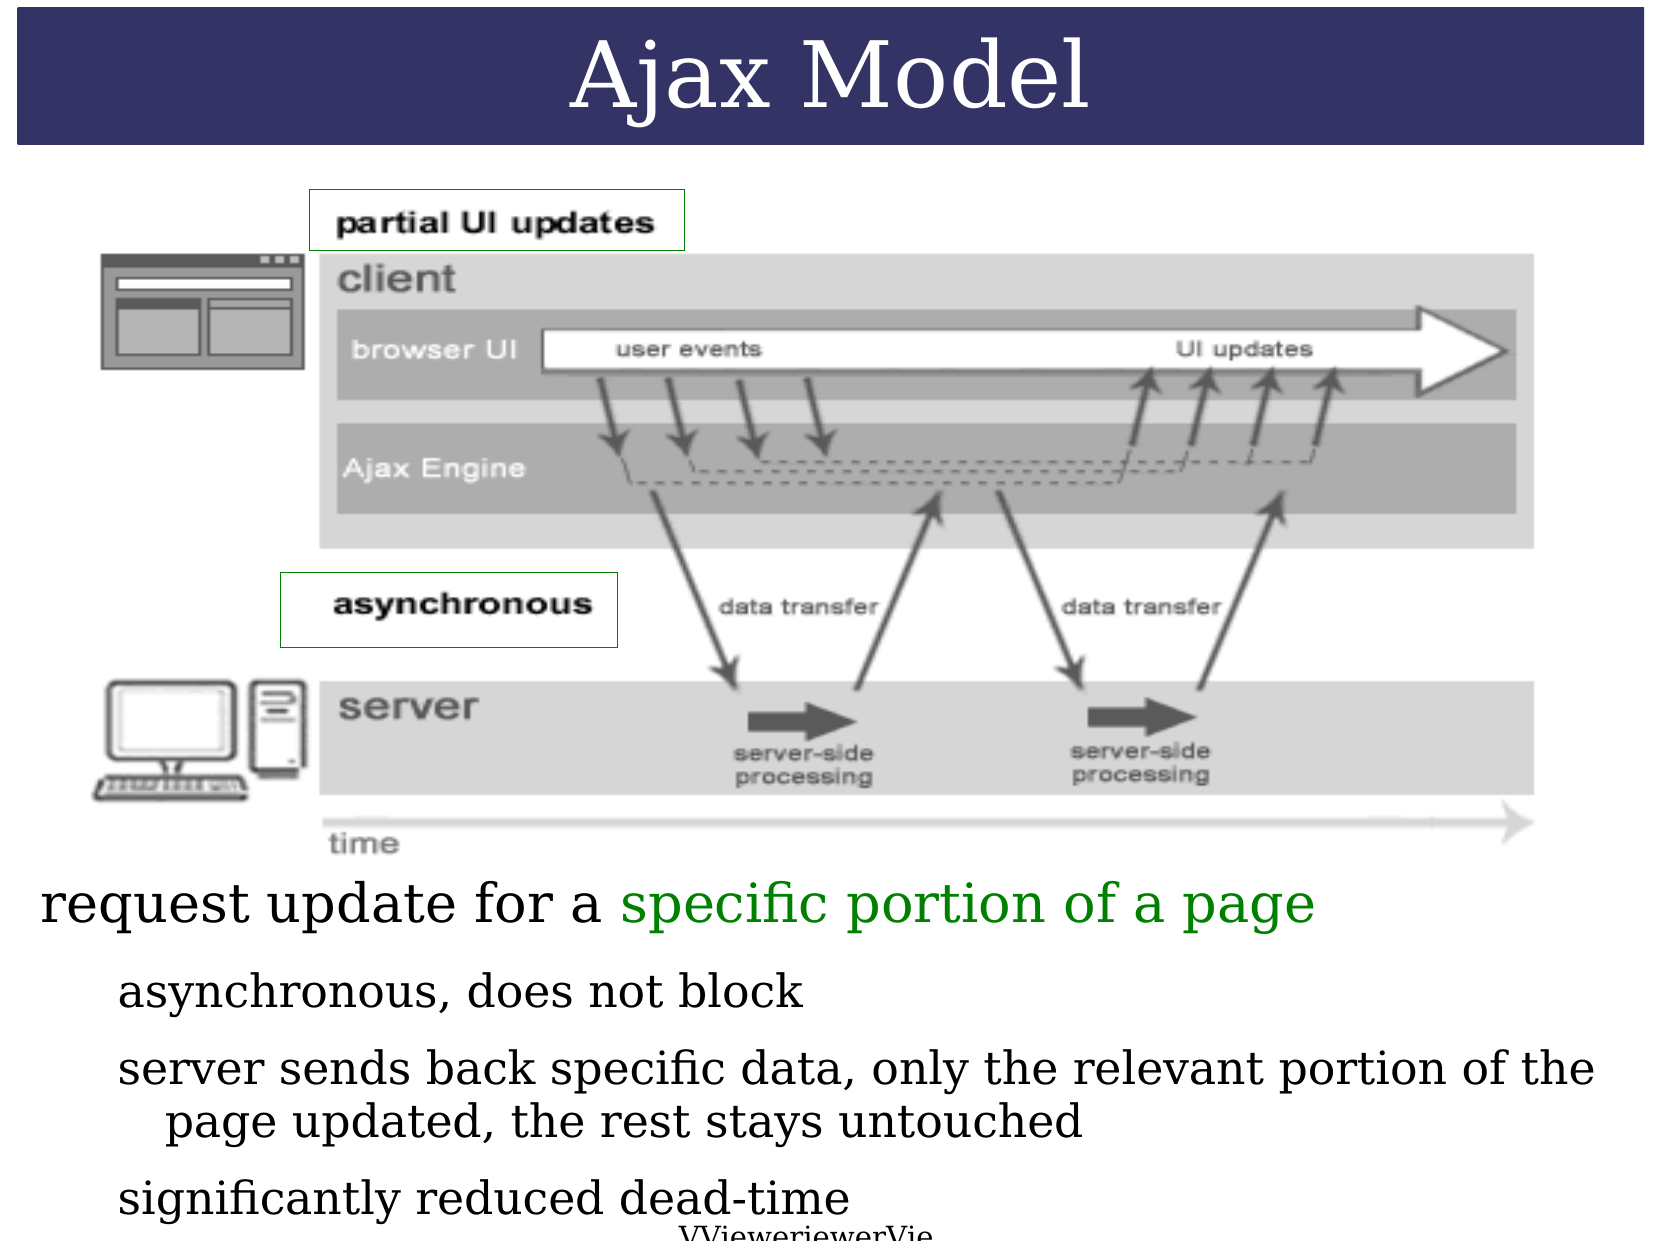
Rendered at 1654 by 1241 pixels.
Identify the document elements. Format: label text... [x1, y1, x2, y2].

list request update for a specific portion of a page asynchronous, does not block server sends back specific data, only the relevant portion of the page updated, the rest stays untouched significantly reduced dead-time [23, 872, 1621, 1226]
title Ajax Model [17, 7, 1645, 145]
picture [310, 201, 684, 250]
picture [90, 201, 1538, 863]
